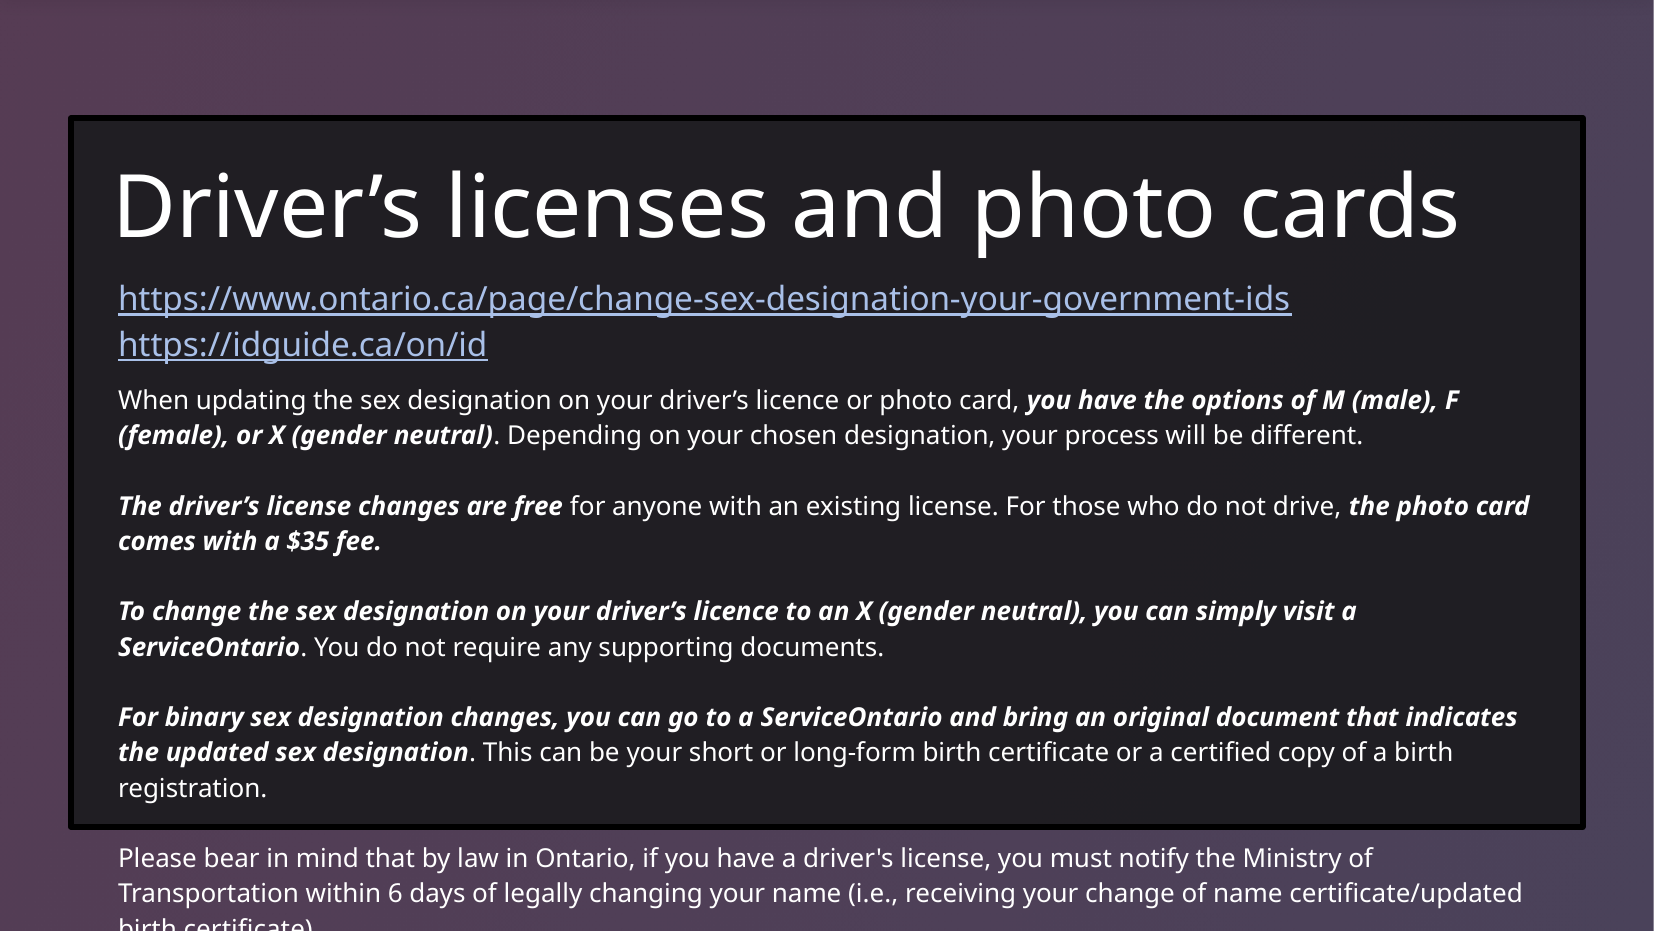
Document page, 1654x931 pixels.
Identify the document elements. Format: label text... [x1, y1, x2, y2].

text_box When updating the sex designation on your driver’s licence or photo card, you have the options of M (male), F (female), or X (gender neutral). Depending on your chosen designation, your process will be different. The driver’s license changes are free for anyone with an existing license. For those who do not drive, the photo card comes with a $35 fee. To change the sex designation on your driver’s licence to an X (gender neutral), you can simply visit a ServiceOntario. You do not require any supporting documents. For binary sex designation changes, you can go to a ServiceOntario and bring an original document that indicates the updated sex designation. This can be your short or long-form birth certificate or a certified copy of a birth registration. Please bear in mind that by law in Ontario, if you have a driver's license, you must notify the Ministry of Transportation within 6 days of legally changing your name (i.e., receiving your change of name certificate/updated birth certificate). [118, 381, 1536, 914]
picture [0, 0, 1654, 931]
title Driver’s licenses and photo cards [112, 154, 1565, 254]
subtitle https://www.ontario.ca/page/change-sex-designation-your-government-ids https://idguide.ca/on/id [118, 275, 1536, 381]
text_box [70, 118, 1583, 827]
